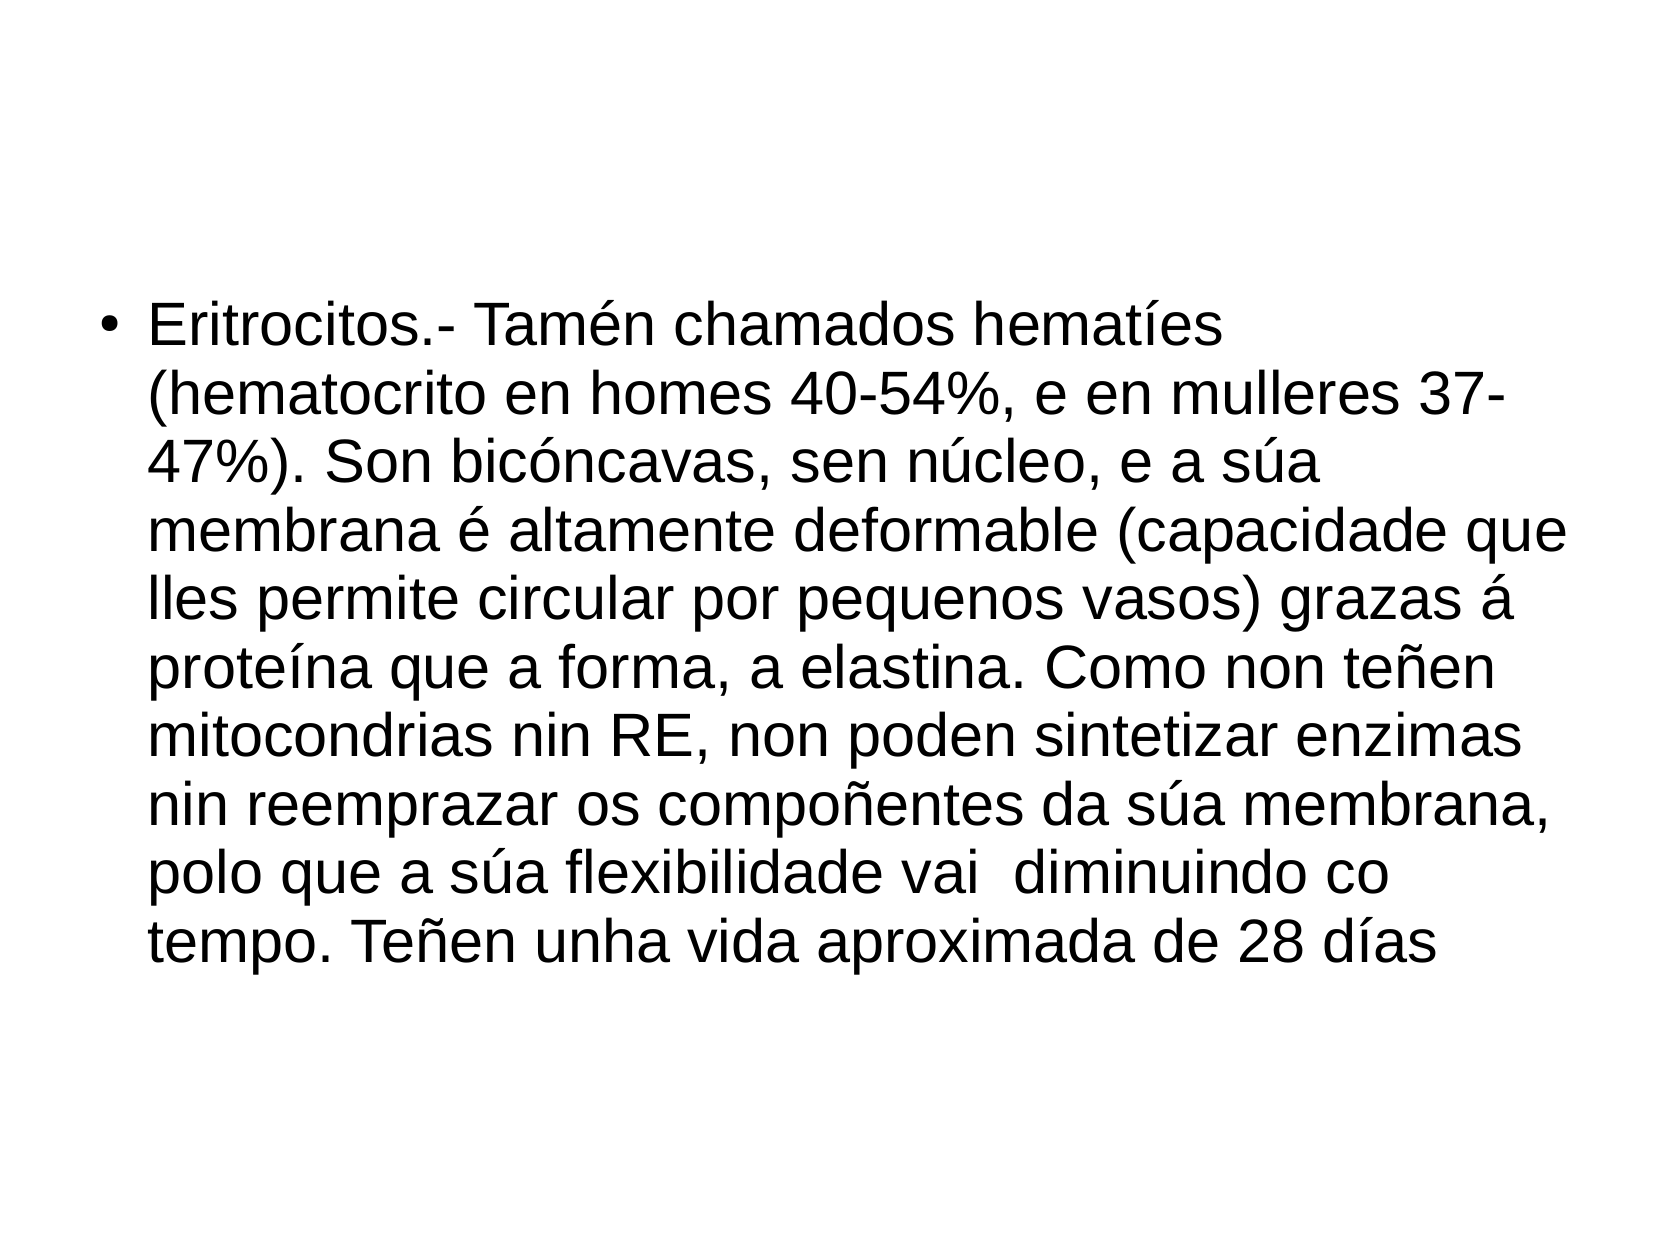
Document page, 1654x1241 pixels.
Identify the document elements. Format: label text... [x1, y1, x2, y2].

list Eritrocitos.- Tamén chamados hematíes (hematocrito en homes 40-54%, e en mulleres 37-47%). Son bicóncavas, sen núcleo, e a súa membrana é altamente deformable (capacidade que lles permite circular por pequenos vasos) grazas á proteína que a forma, a elastina. Como non teñen mitocondrias nin RE, non poden sintetizar enzimas nin reemprazar os compoñentes da súa membrana, polo que a súa flexibilidade vai diminuindo co tempo. Teñen unha vida aproximada de 28 días [82, 290, 1571, 1010]
